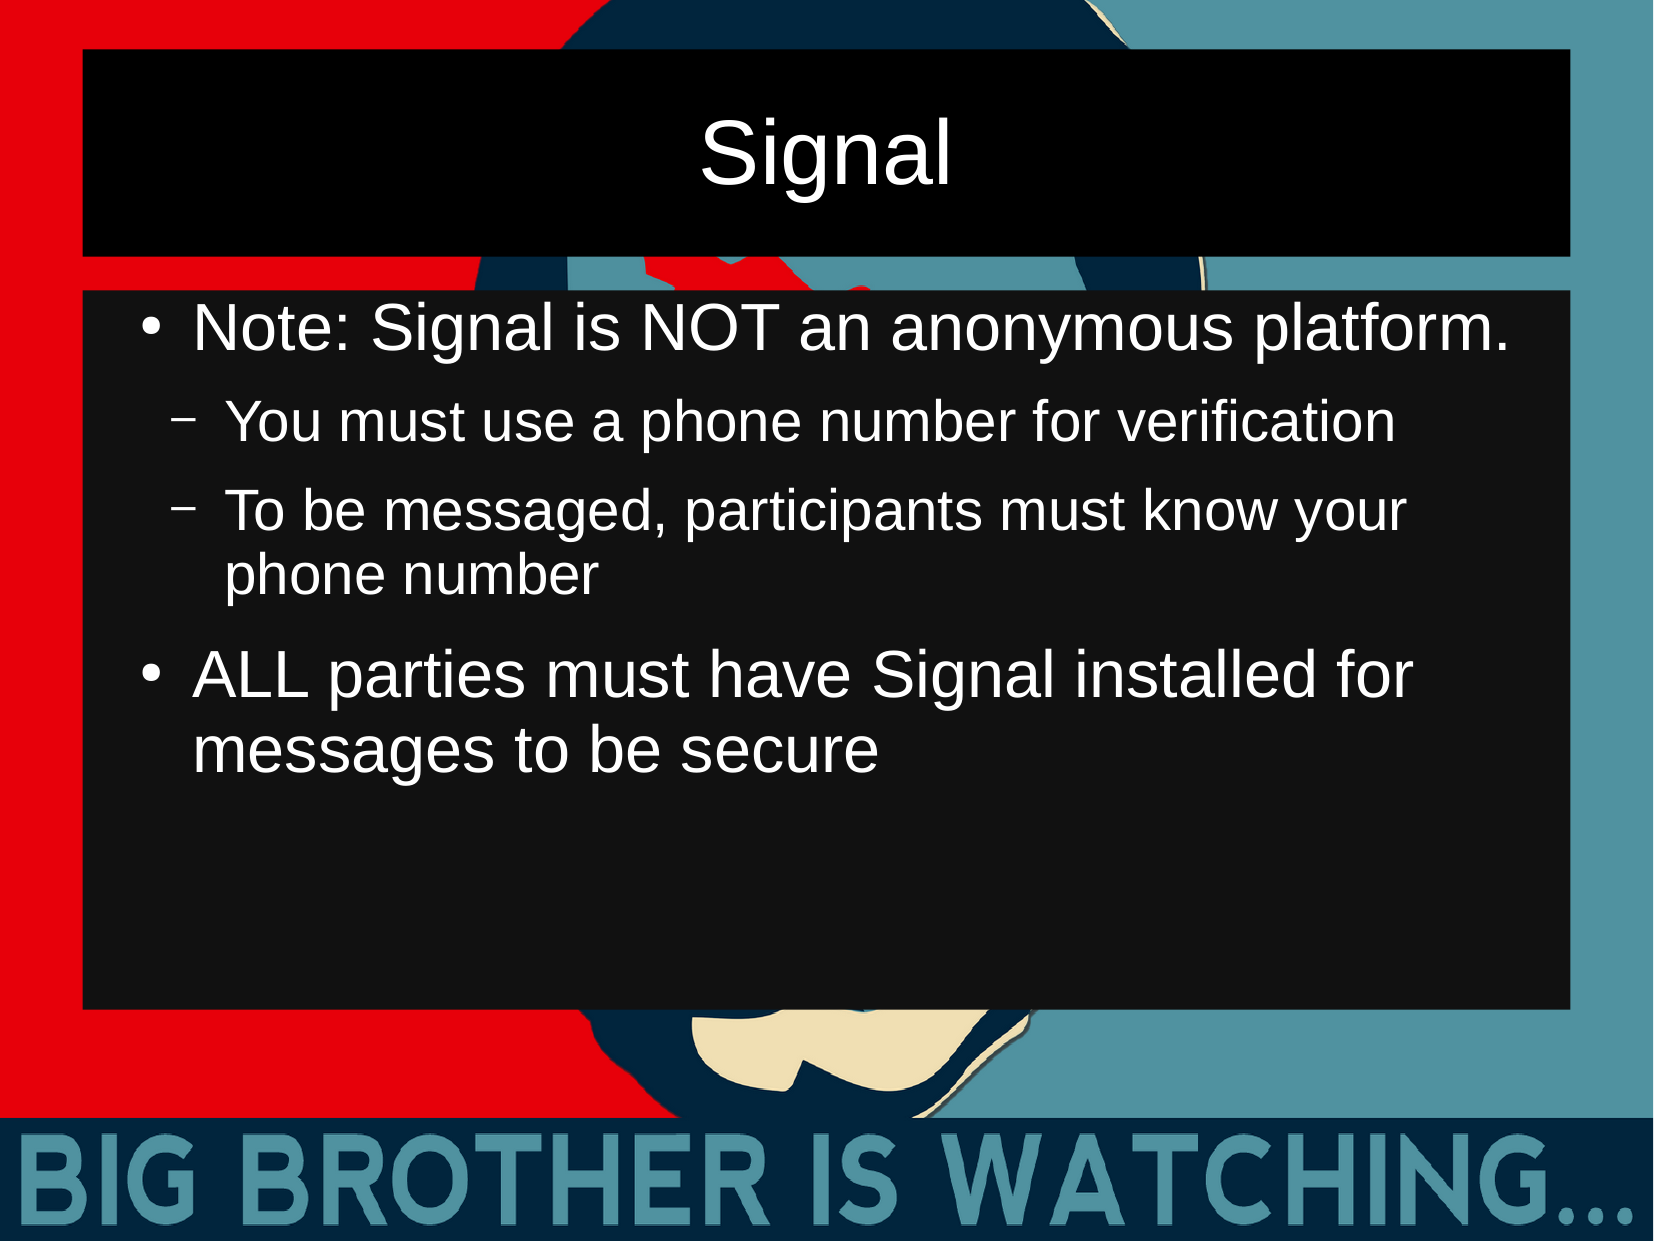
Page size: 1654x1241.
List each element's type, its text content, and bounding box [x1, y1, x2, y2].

list Note: Signal is NOT an anonymous platform. You must use a phone number for verification To be messaged, participants must know your phone number ALL parties must have Signal installed for messages to be secure [82, 290, 1571, 1010]
title Signal [82, 49, 1571, 257]
picture [0, 0, 1654, 1241]
